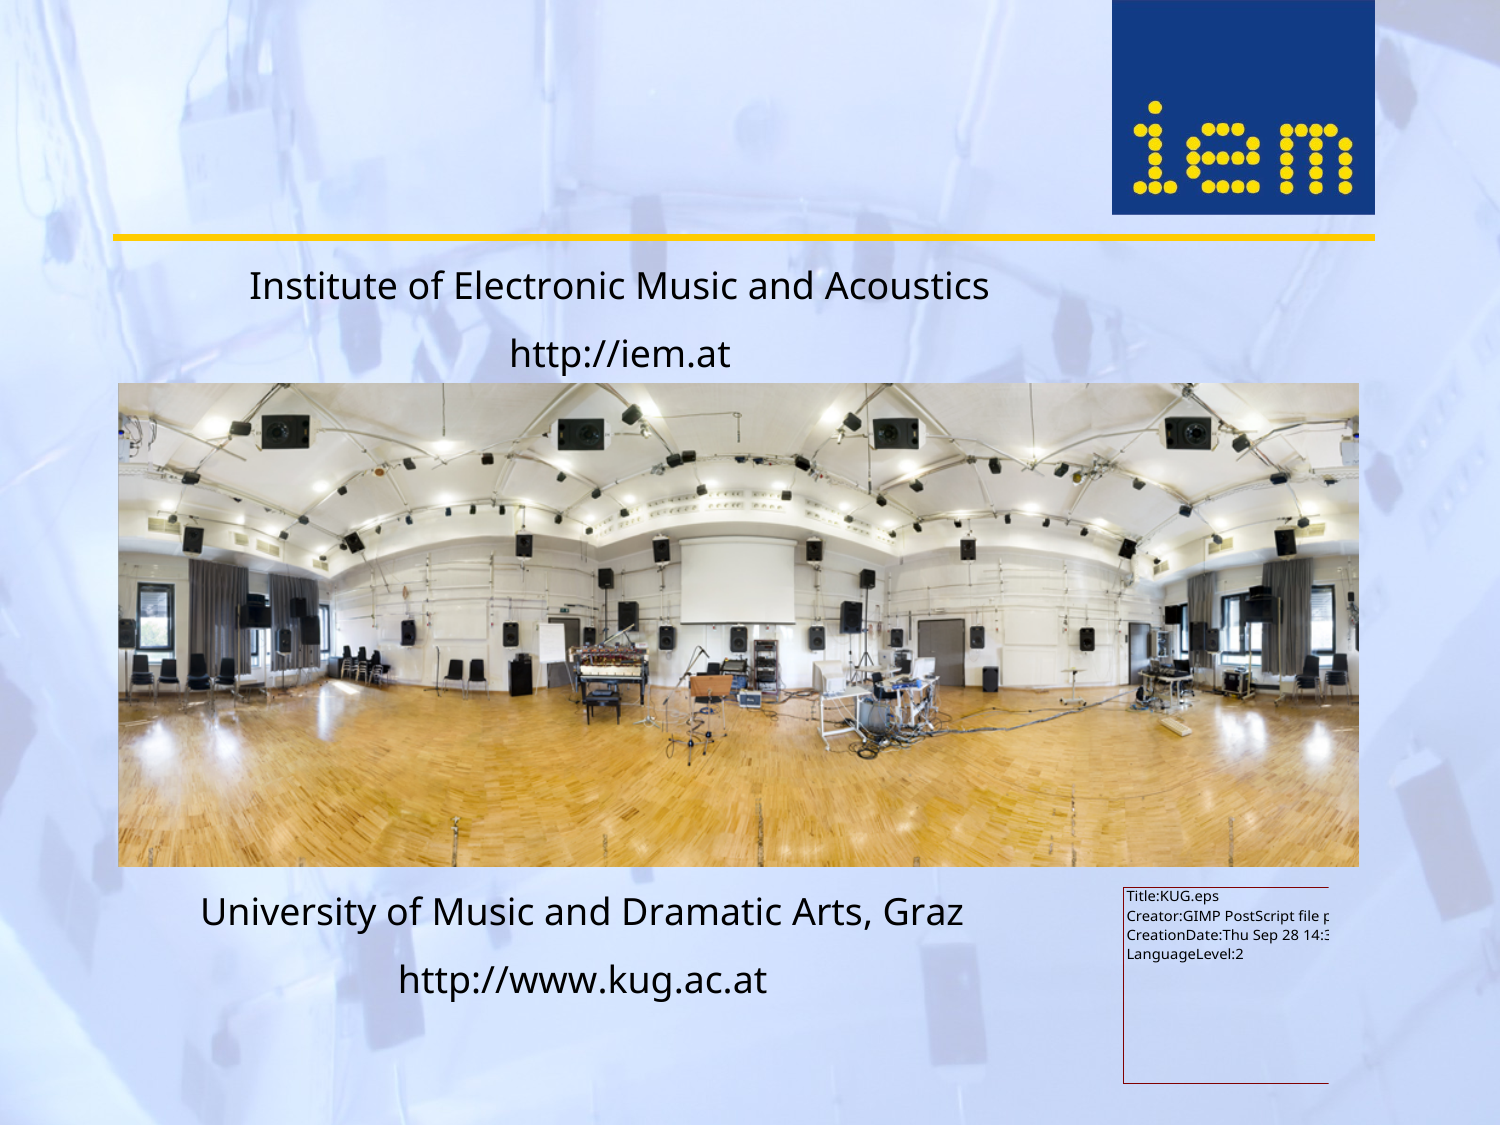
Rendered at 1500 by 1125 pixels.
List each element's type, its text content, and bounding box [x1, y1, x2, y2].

text_box Institute of Electronic Music and Acoustics http://iem.at [59, 259, 1107, 378]
text_box University of Music and Dramatic Arts, Graz http://www.kug.ac.at [59, 885, 1107, 1004]
picture [0, 0, 1500, 1125]
